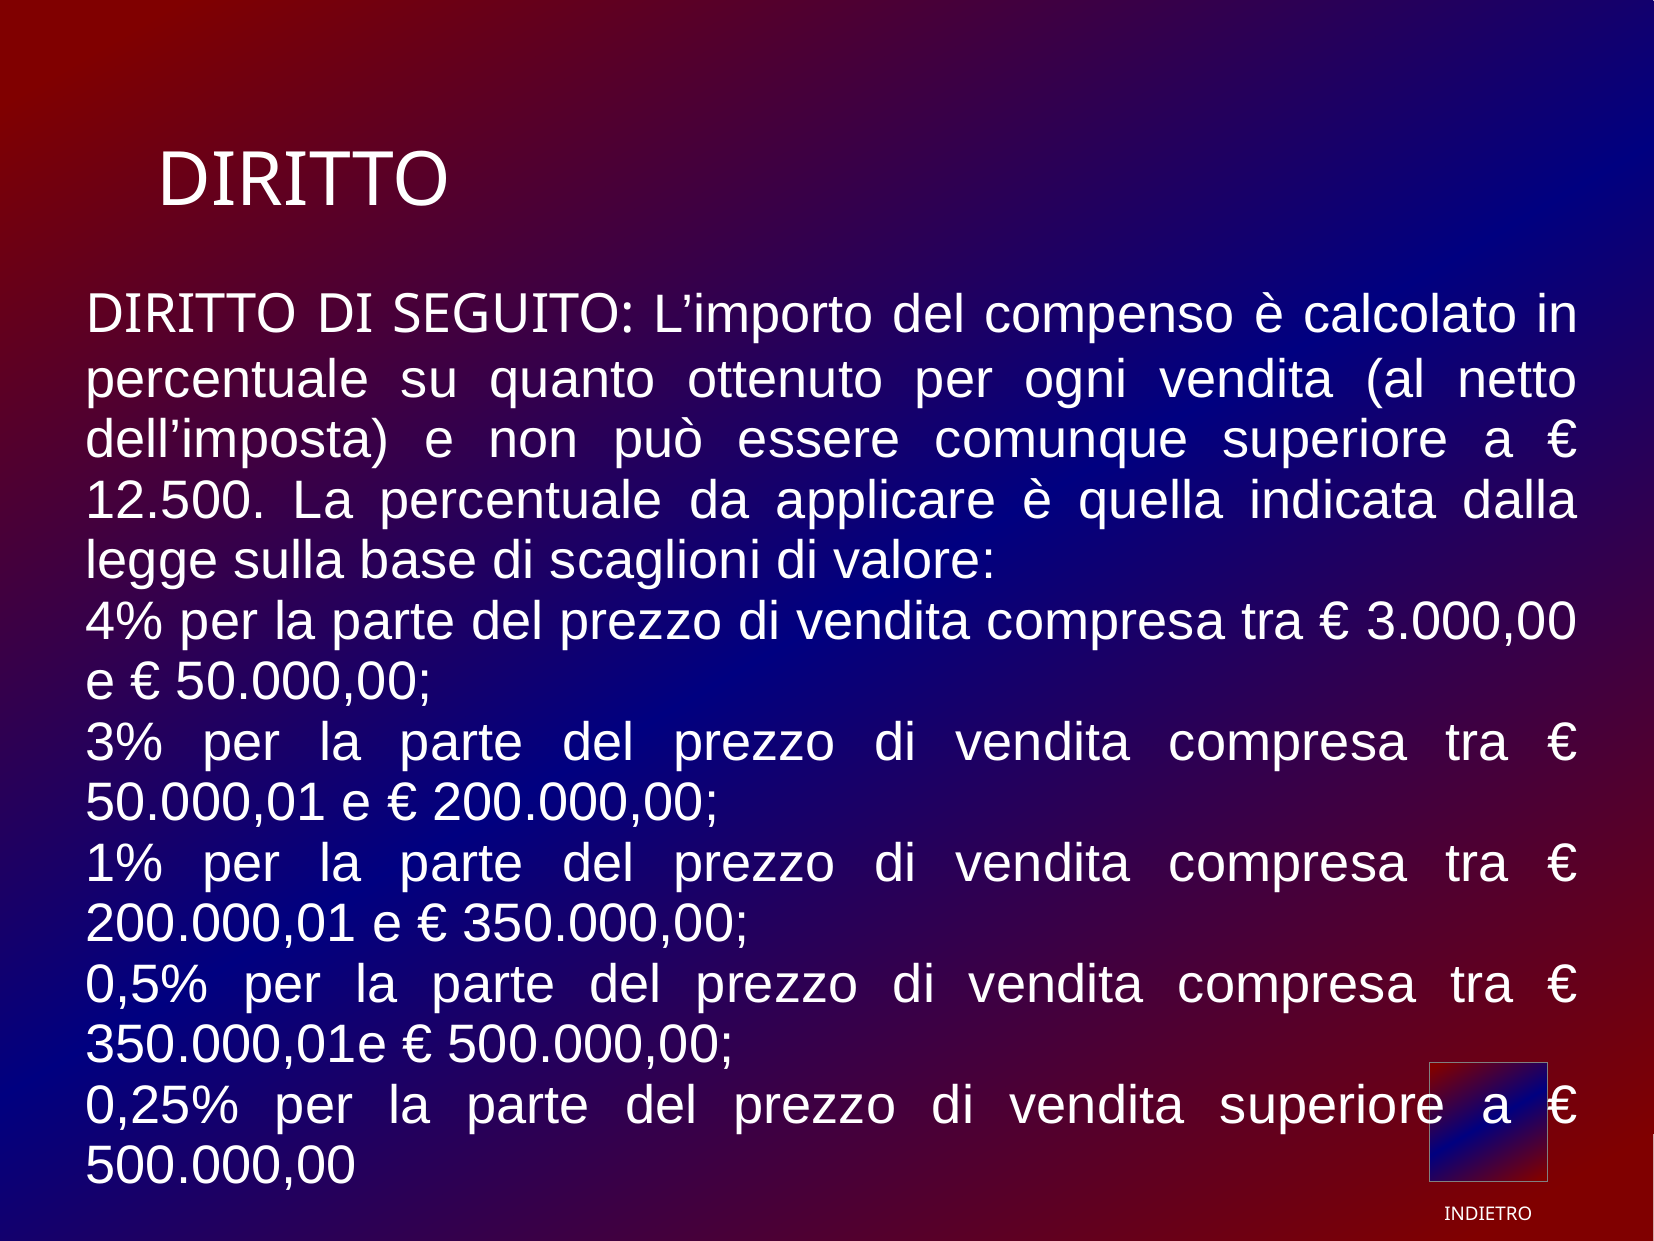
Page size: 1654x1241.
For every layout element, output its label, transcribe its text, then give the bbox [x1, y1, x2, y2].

text_box DIRITTO DI SEGUITO: L’importo del compenso è calcolato in percentuale su quanto ottenuto per ogni vendita (al netto dell’imposta) e non può essere comunque superiore a € 12.500. La percentuale da applicare è quella indicata dalla legge sulla base di scaglioni di valore: 4% per la parte del prezzo di vendita compresa tra € 3.000,00 e € 50.000,00; 3% per la parte del prezzo di vendita compresa tra € 50.000,01 e € 200.000,00; 1% per la parte del prezzo di vendita compresa tra € 200.000,01 e € 350.000,00; 0,5% per la parte del prezzo di vendita compresa tra € 350.000,01e € 500.000,00; 0,25% per la parte del prezzo di vendita superiore a € 500.000,00 [70, 266, 1595, 1241]
text_box DIRITTO [123, 118, 485, 254]
